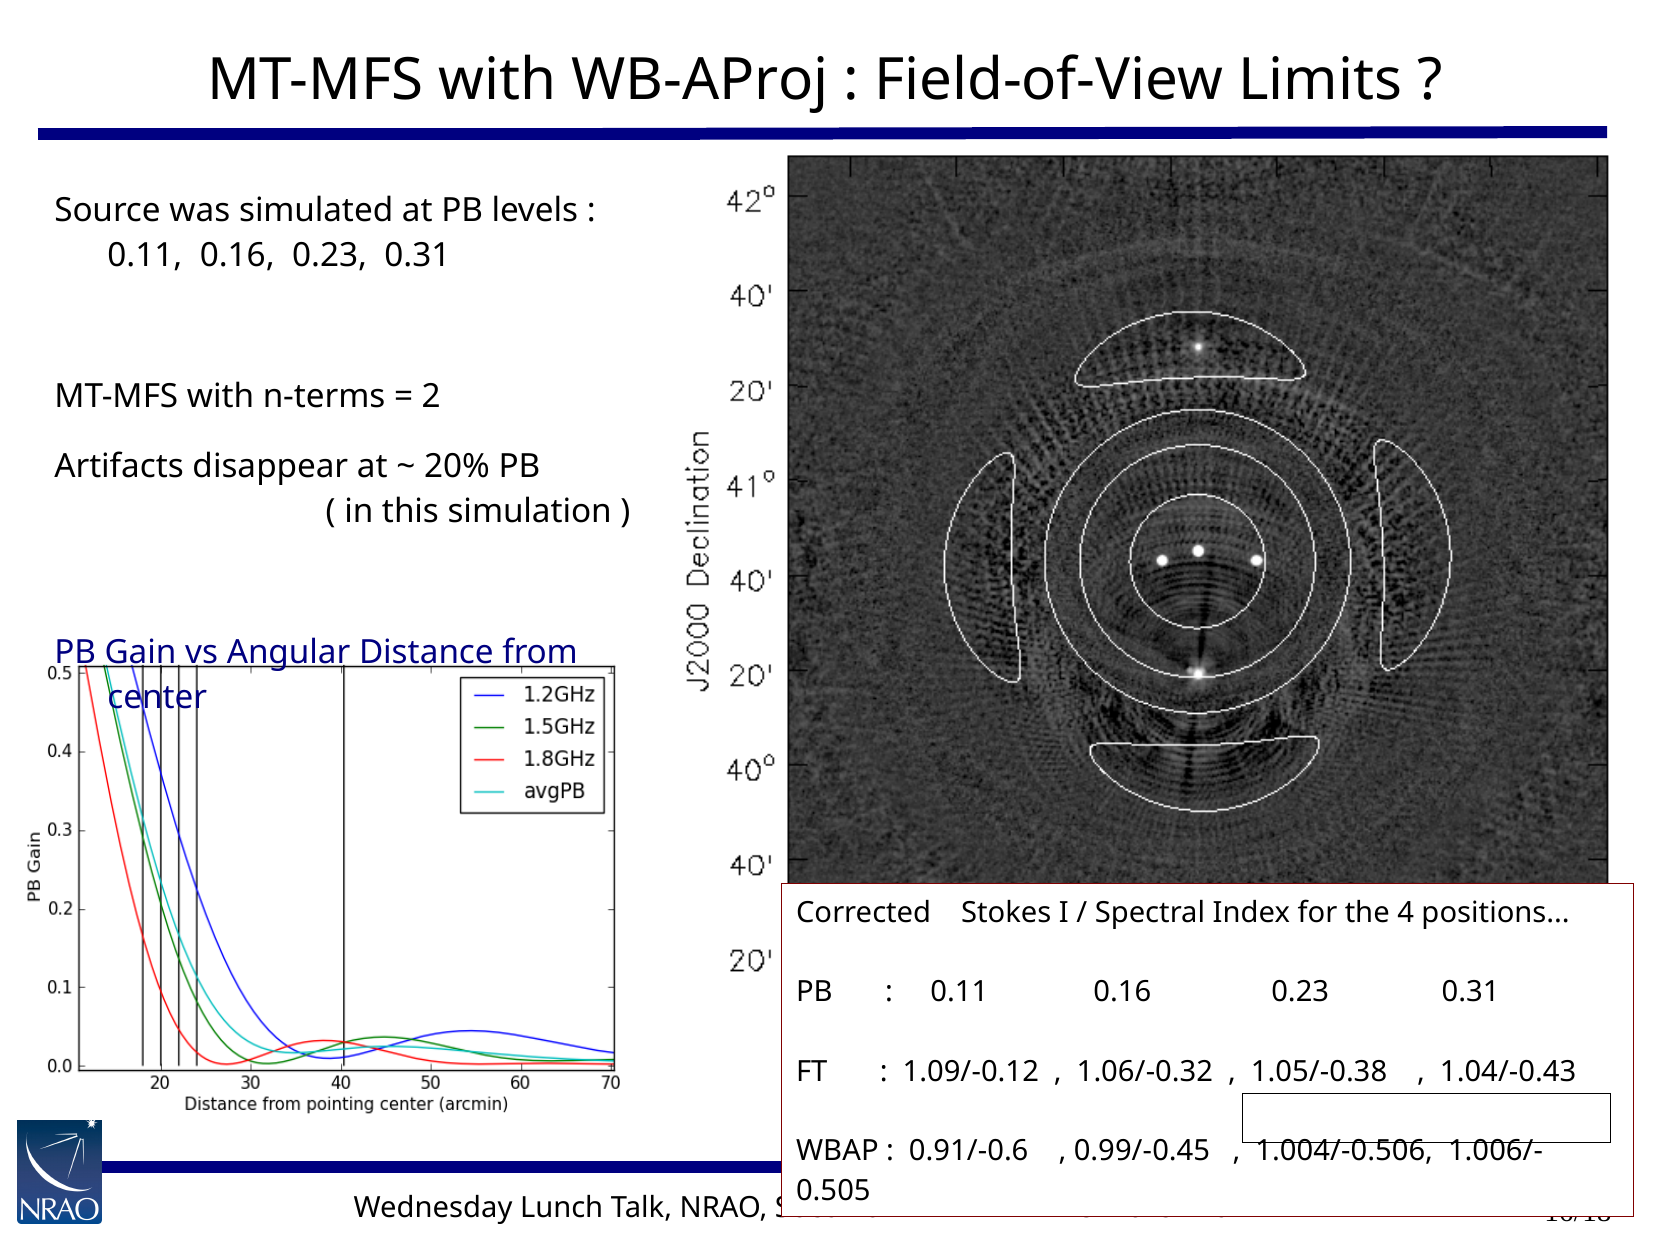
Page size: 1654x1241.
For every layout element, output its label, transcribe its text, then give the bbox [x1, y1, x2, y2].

text_box Corrected Stokes I / Spectral Index for the 4 positions... PB : 0.11 0.16 0.23 0.31 FT : 1.09/-0.12 , 1.06/-0.32 , 1.05/-0.38 , 1.04/-0.43 WBAP : 0.91/-0.6 , 0.99/-0.45 , 1.004/-0.506, 1.006/-0.505 [781, 883, 1634, 1155]
text_box Source was simulated at PB levels : 0.11, 0.16, 0.23, 0.31 MT-MFS with n-terms = 2 Artifacts disappear at ~ 20% PB ( in this simulation ) PB Gain vs Angular Distance from center [36, 186, 654, 663]
picture [0, 96, 1653, 1224]
title MT-MFS with WB-AProj : Field-of-View Limits ? [37, 8, 1613, 147]
